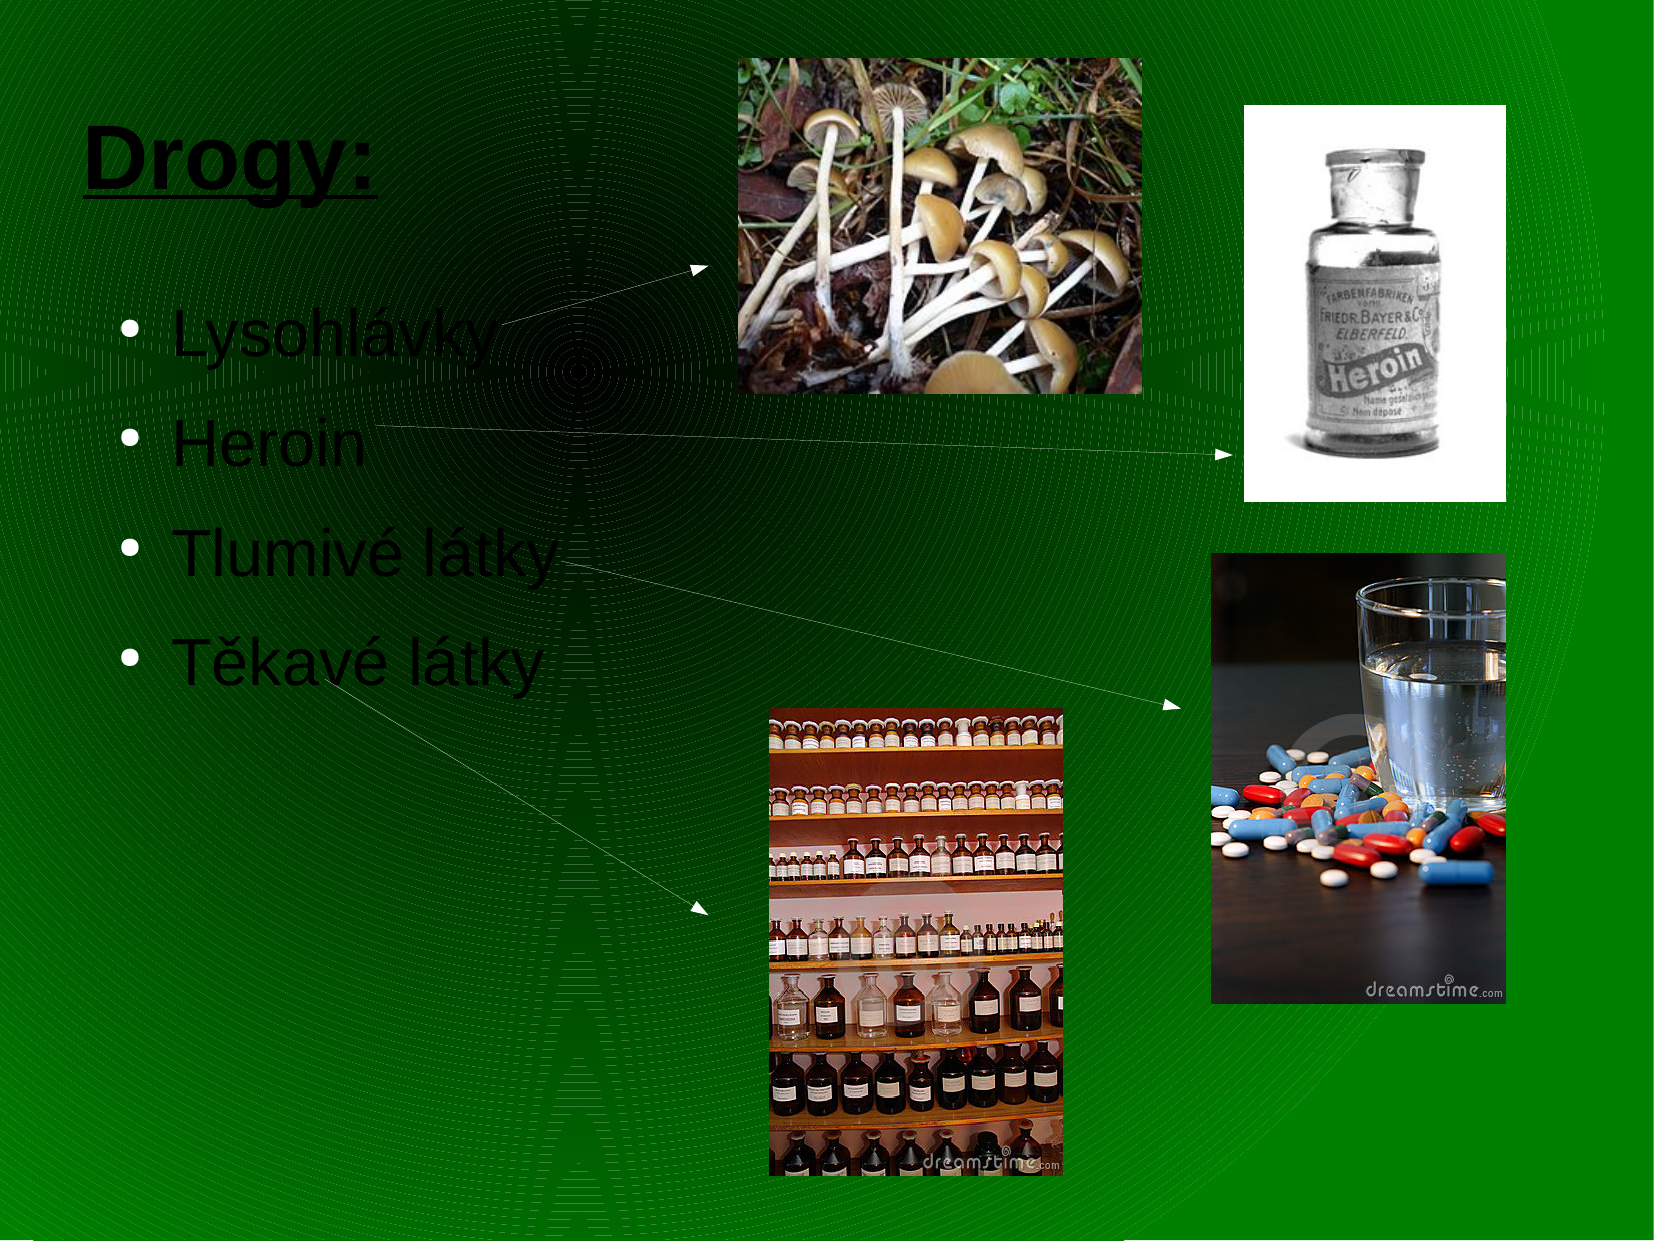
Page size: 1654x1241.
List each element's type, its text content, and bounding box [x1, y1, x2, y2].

picture [1211, 553, 1506, 1004]
picture [738, 59, 1142, 394]
picture [769, 708, 1063, 1176]
title Drogy: [82, 49, 1571, 257]
list Lysohlávky Heroin Tlumivé látky Těkavé látky [82, 290, 1571, 1109]
picture [1244, 105, 1506, 502]
